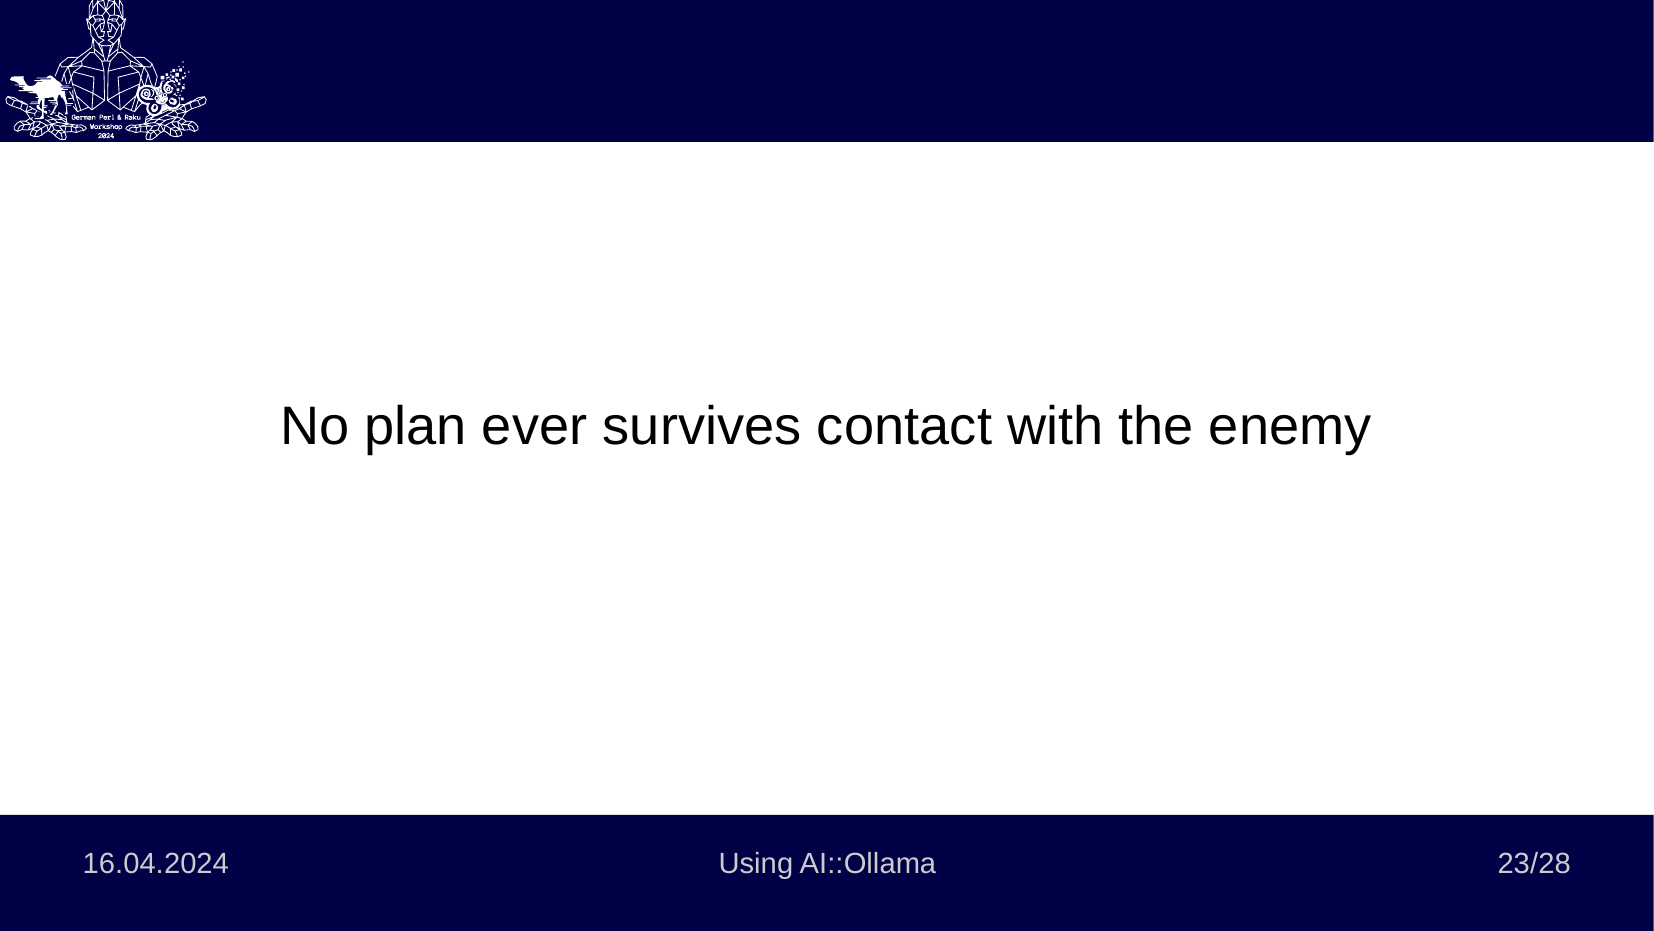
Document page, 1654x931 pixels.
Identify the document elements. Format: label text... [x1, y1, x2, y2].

list No plan ever survives contact with the enemy [82, 141, 1571, 815]
